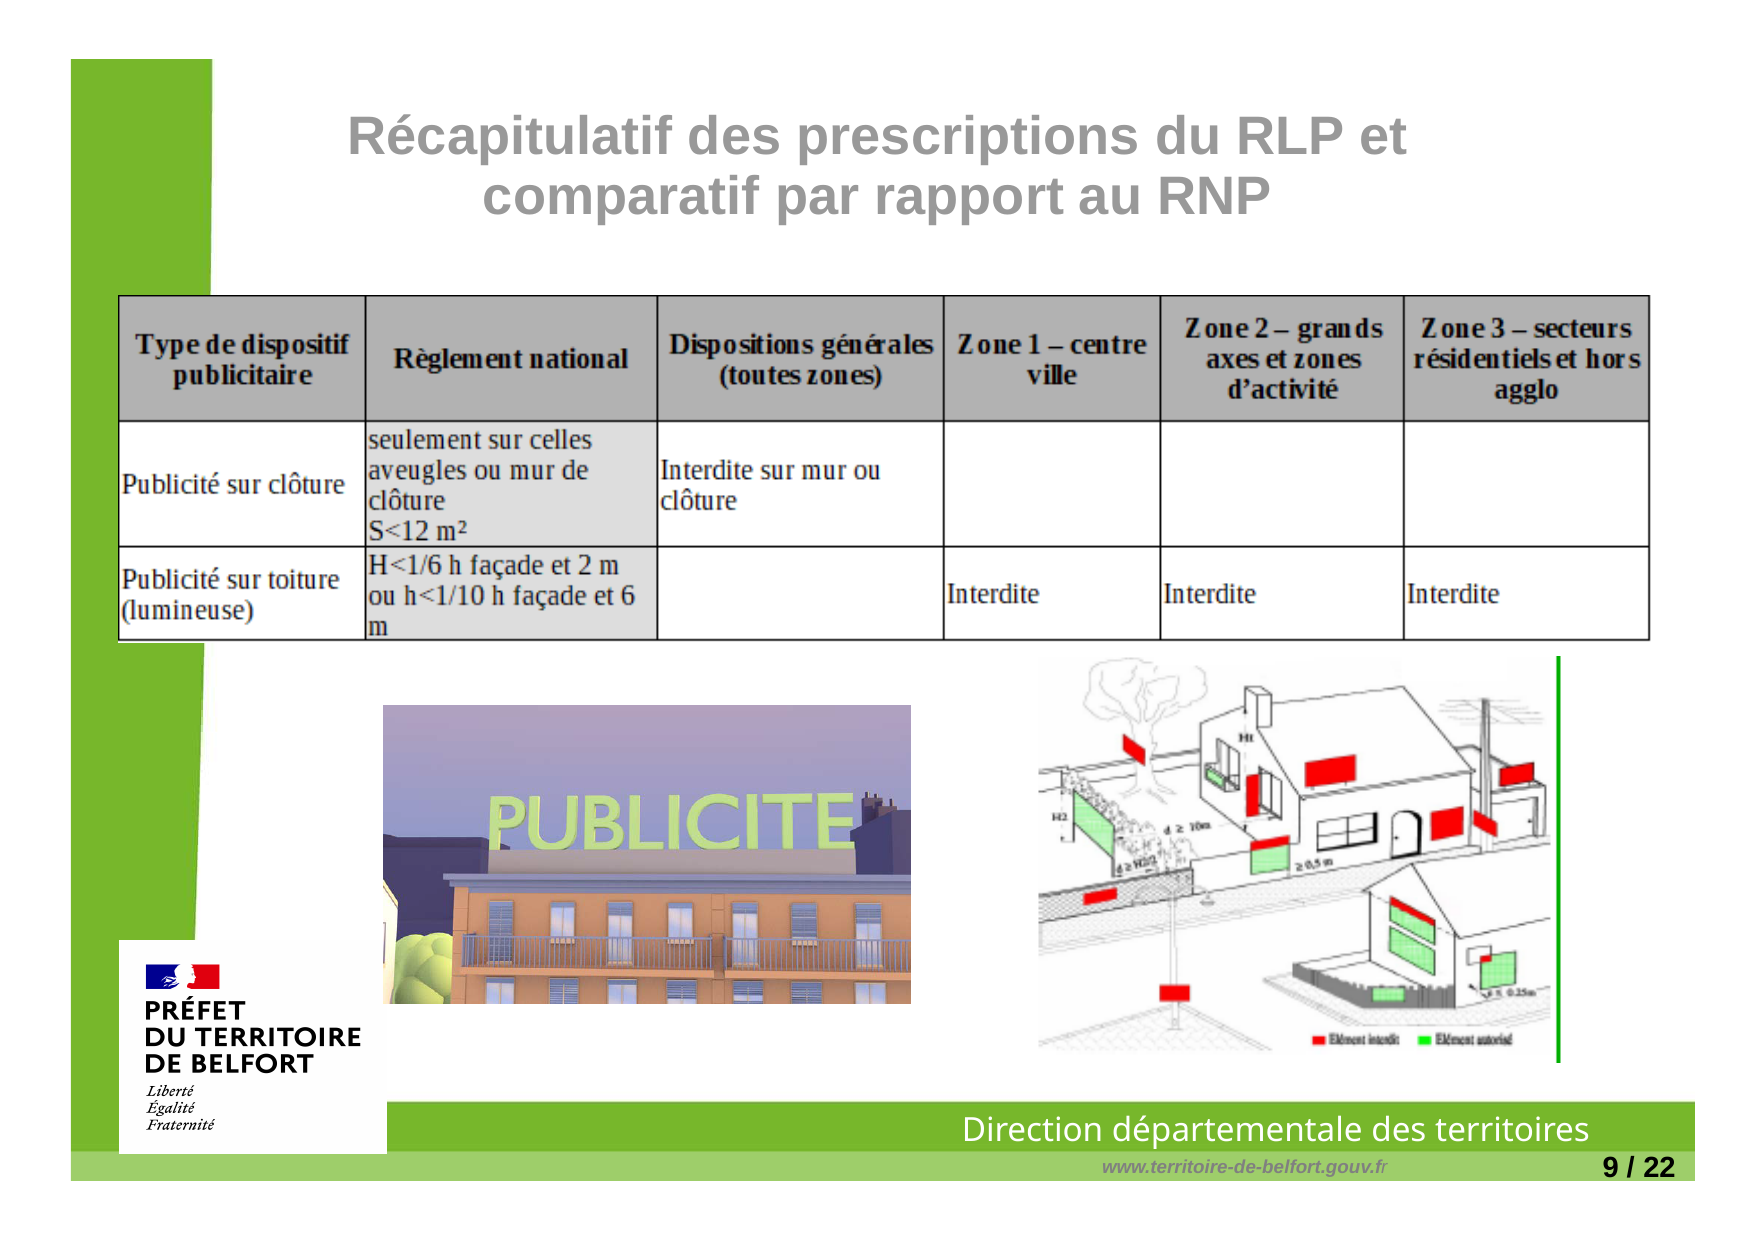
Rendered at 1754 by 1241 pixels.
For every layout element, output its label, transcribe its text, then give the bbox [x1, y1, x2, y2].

picture [70, 59, 1695, 1181]
title Récapitulatif des prescriptions du RLP et comparatif par rapport au RNP [141, 72, 1615, 260]
